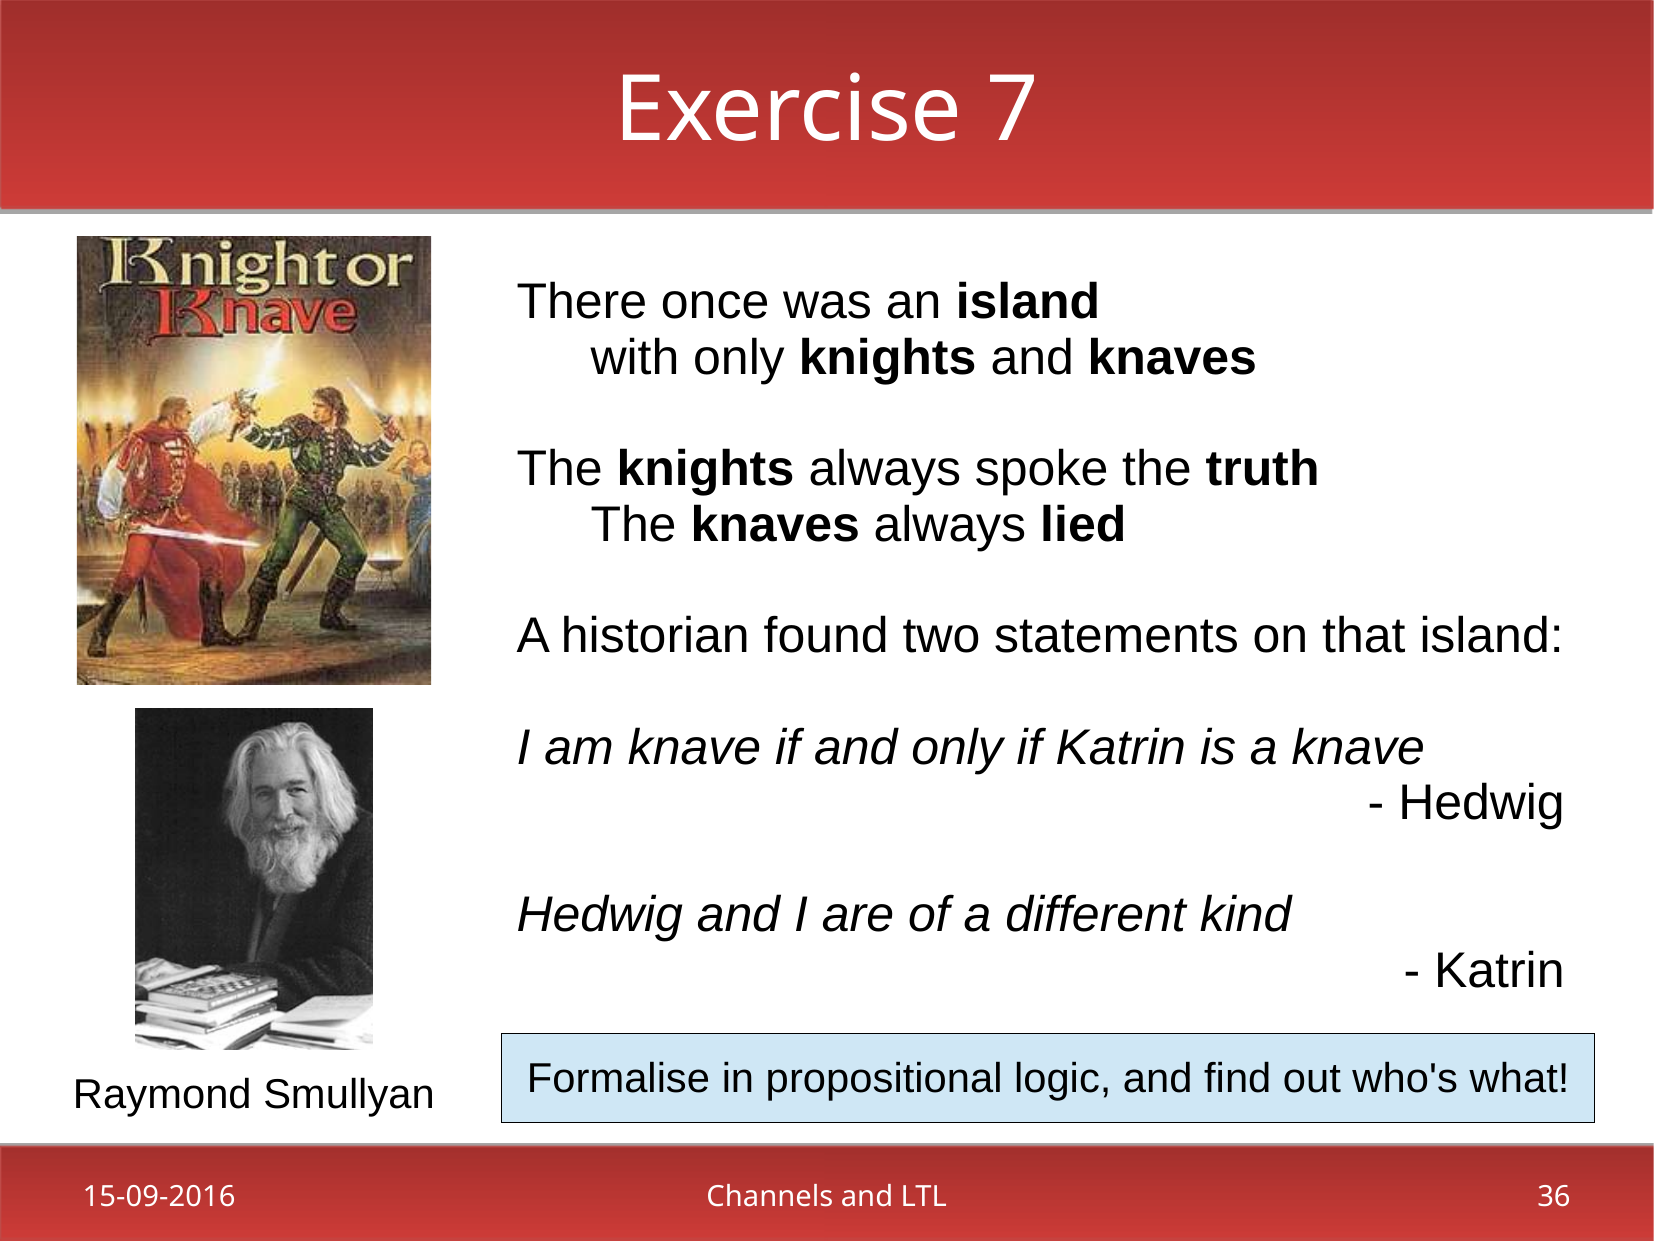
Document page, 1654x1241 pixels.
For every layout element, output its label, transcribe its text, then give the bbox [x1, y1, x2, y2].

picture [76, 236, 432, 685]
picture [0, 1143, 1654, 1241]
picture [0, 0, 1654, 214]
text_box There once was an island with only knights and knaves The knights always spoke the truth The knaves always lied A historian found two statements on that island: I am knave if and only if Katrin is a knave - Hedwig Hedwig and I are of a different kind - Katrin [501, 265, 1580, 1006]
text_box Raymond Smullyan [58, 1062, 450, 1125]
title Exercise 7 [59, 31, 1595, 178]
text_box Formalise in propositional logic, and find out who's what! [501, 1033, 1595, 1123]
picture [135, 708, 373, 1050]
